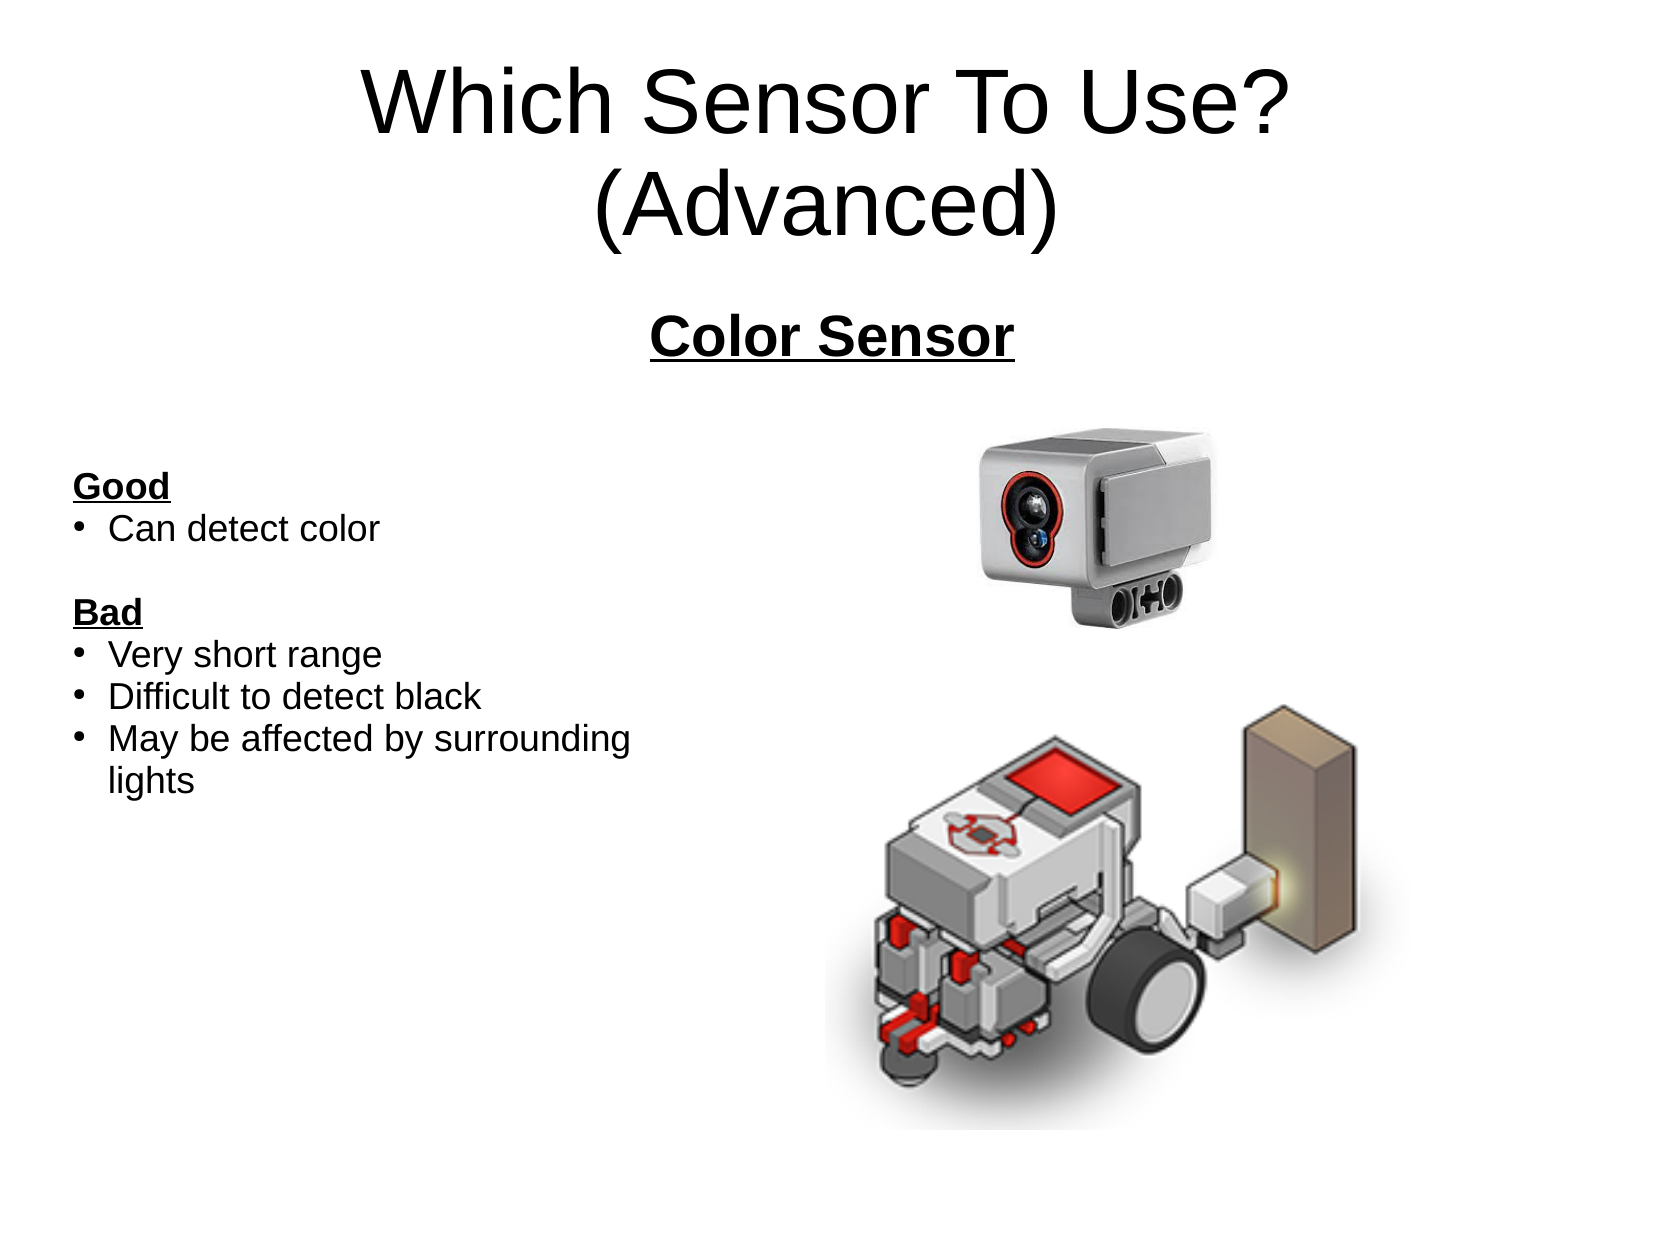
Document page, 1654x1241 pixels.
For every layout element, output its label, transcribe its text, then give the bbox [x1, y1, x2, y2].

picture [825, 704, 1411, 1130]
text_box Color Sensor [600, 295, 1066, 441]
picture [960, 427, 1231, 631]
text_box Good Can detect color Bad Very short range Difficult to detect black May be affected by surrounding lights [57, 457, 718, 1058]
title Which Sensor To Use? (Advanced) [82, 49, 1571, 257]
